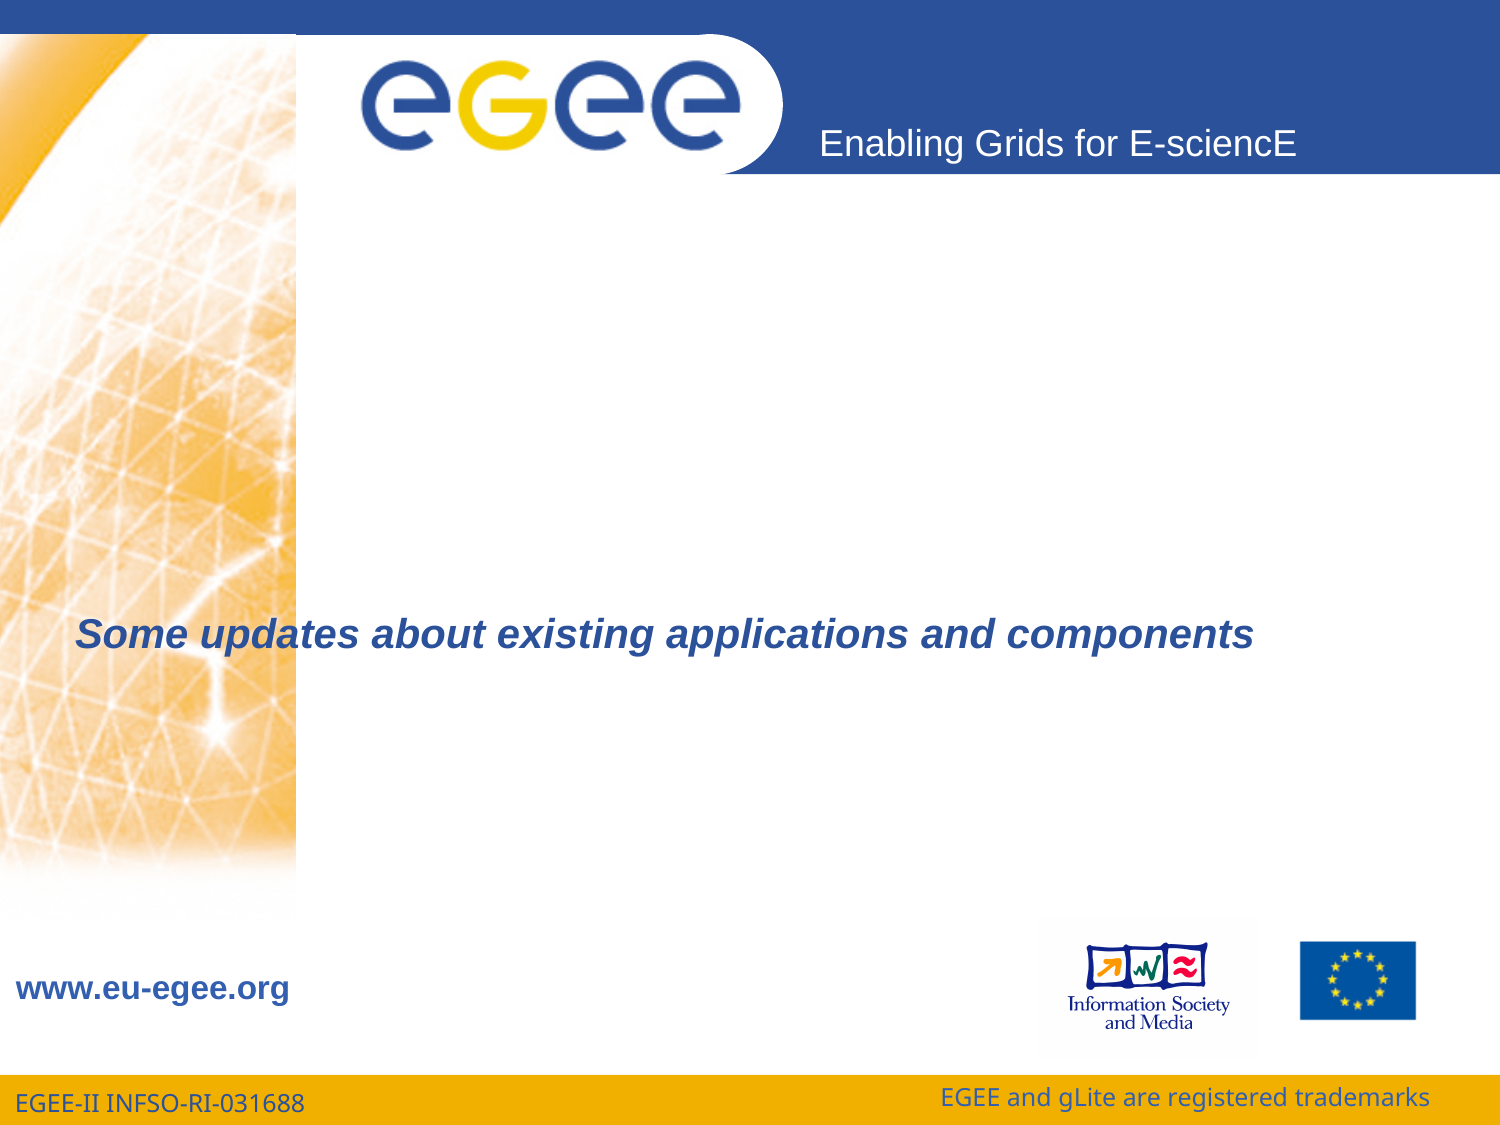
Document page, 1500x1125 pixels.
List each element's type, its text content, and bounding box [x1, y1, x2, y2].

picture [1291, 999, 1424, 1028]
picture [0, 34, 296, 921]
subtitle Some updates about existing applications and components [75, 270, 1425, 999]
picture [355, 56, 748, 154]
picture [1038, 999, 1258, 1059]
